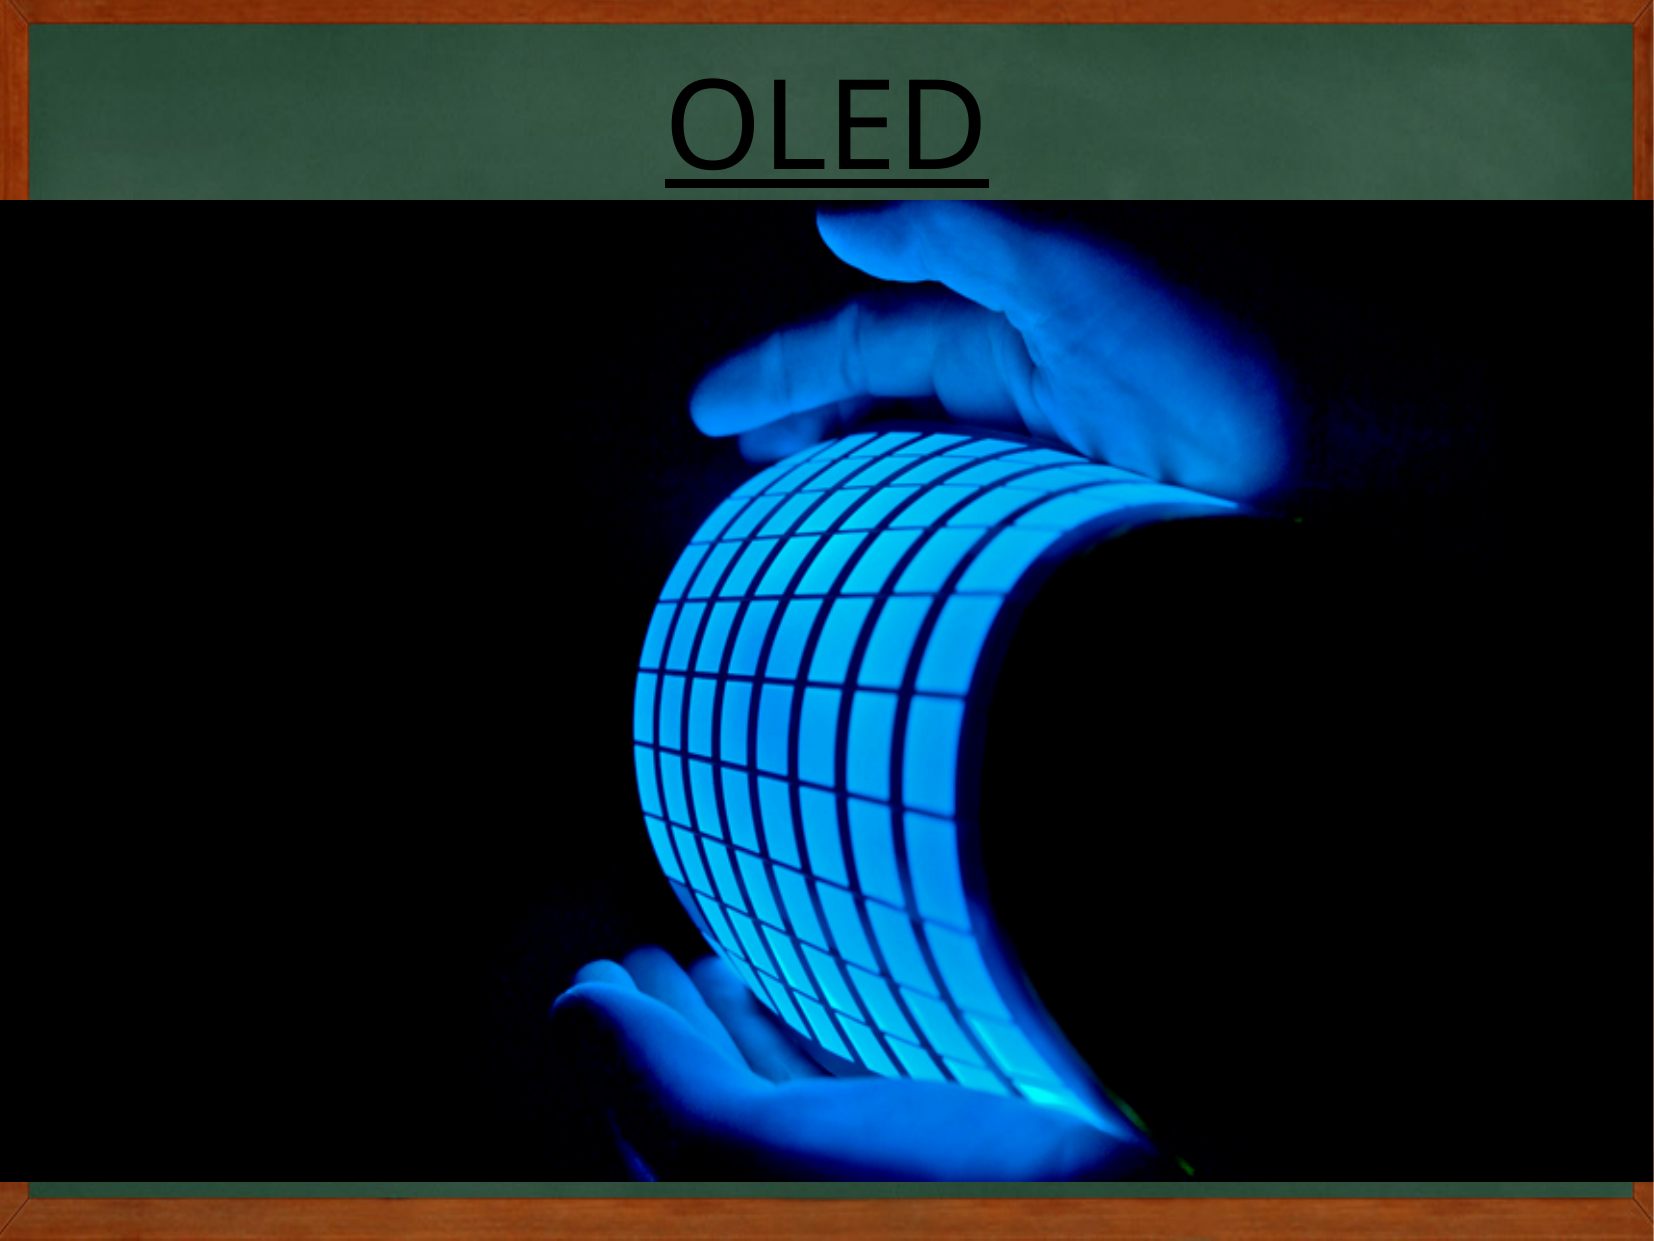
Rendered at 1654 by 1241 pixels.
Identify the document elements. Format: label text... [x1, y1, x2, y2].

picture [0, 0, 1654, 1241]
title OLED [82, 17, 1571, 200]
